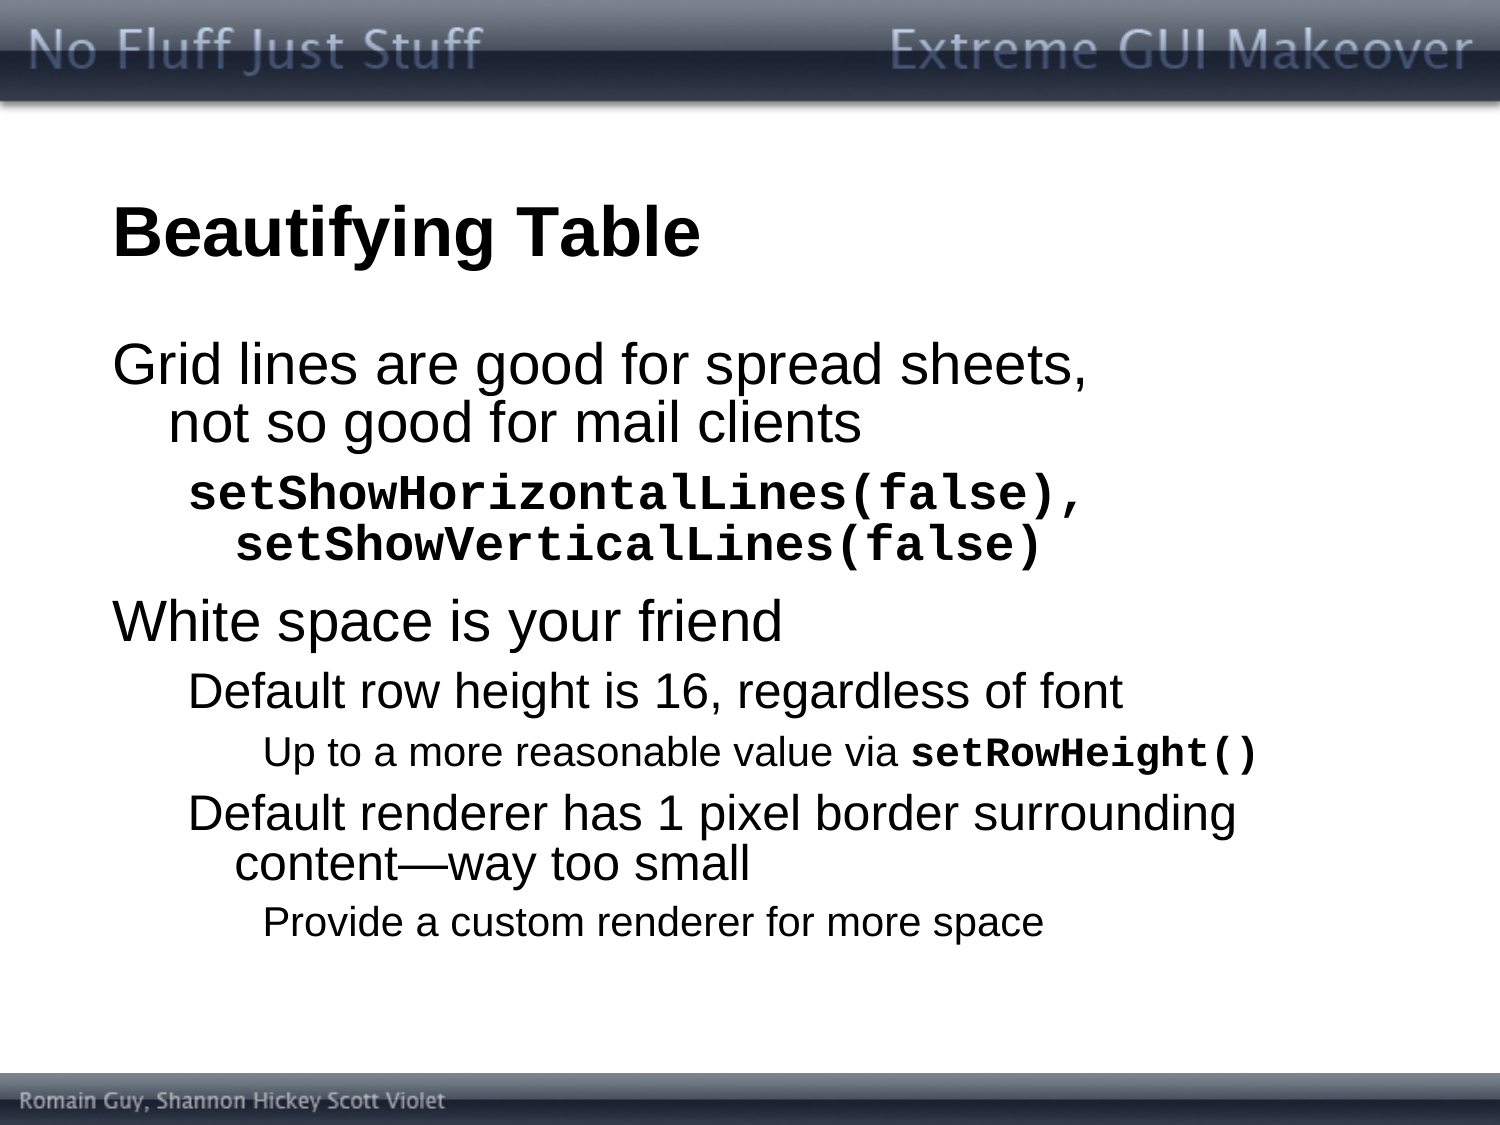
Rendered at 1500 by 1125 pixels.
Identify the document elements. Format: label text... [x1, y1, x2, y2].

picture [0, 1073, 1500, 1125]
list Grid lines are good for spread sheets, not so good for mail clients setShowHorizontalLines(false), setShowVerticalLines(false) White space is your friend Default row height is 16, regardless of font Up to a more reasonable value via setRowHeight() Default renderer has 1 pixel border surrounding content—way too small Provide a custom renderer for more space [112, 337, 1463, 1030]
picture [0, 0, 1500, 114]
title Beautifying Table [112, 119, 1417, 271]
